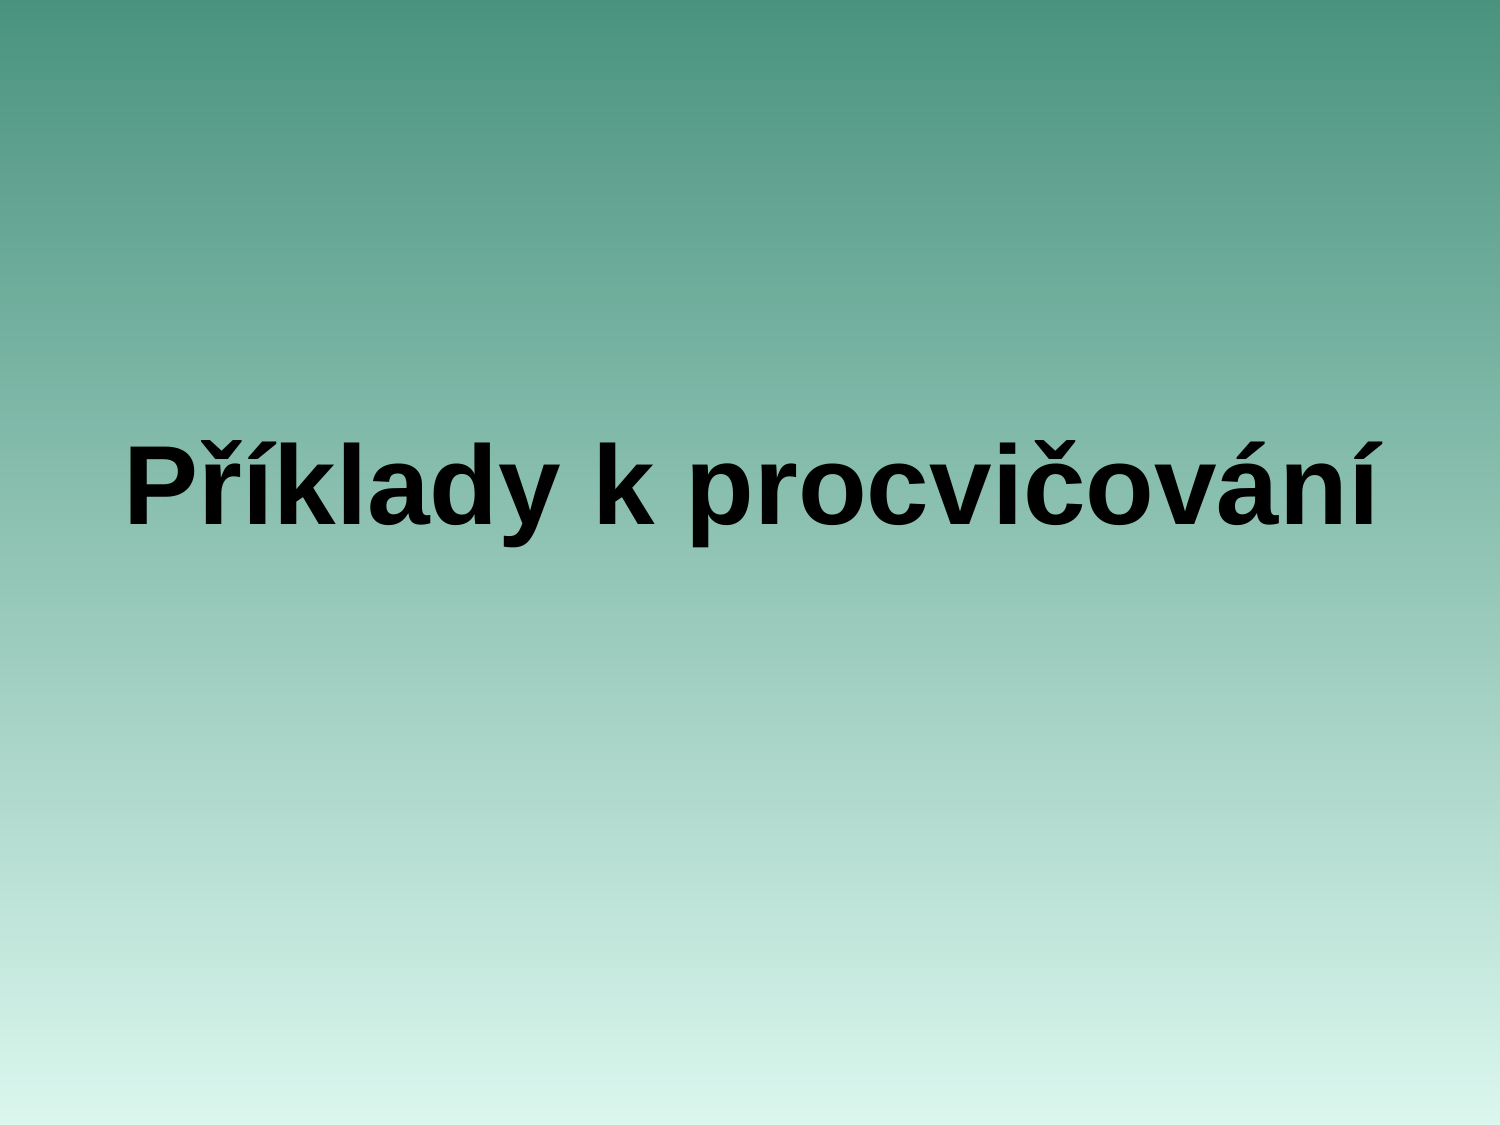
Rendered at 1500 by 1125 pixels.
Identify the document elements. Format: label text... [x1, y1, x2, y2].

title Příklady k procvičování [76, 385, 1427, 573]
